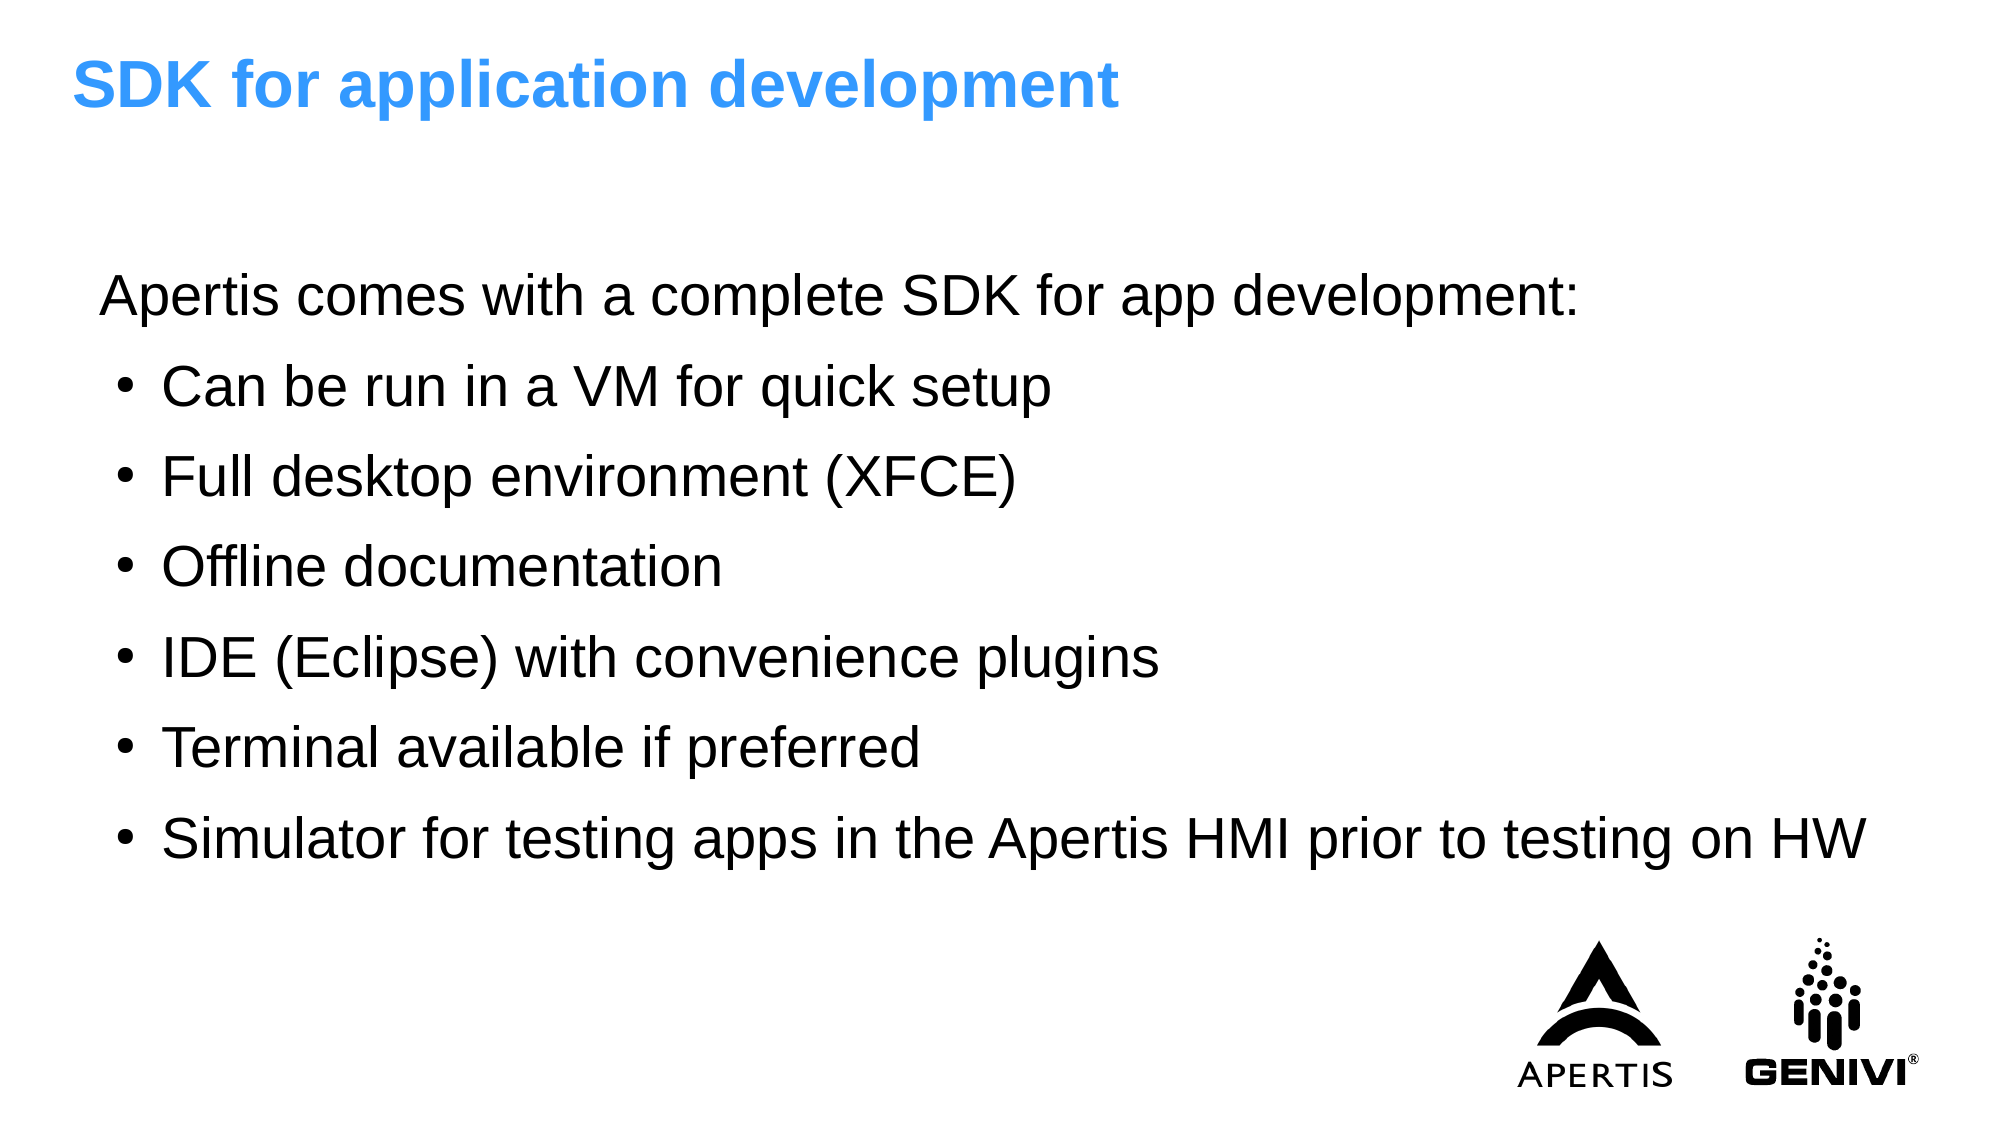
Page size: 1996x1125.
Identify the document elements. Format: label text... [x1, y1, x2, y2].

title SDK for application development [71, 29, 1868, 139]
picture [1517, 940, 1672, 1087]
list Apertis comes with a complete SDK for app development: Can be run in a VM for quick setup Full desktop environment (XFCE) Offline documentation IDE (Eclipse) with convenience plugins Terminal available if preferred Simulator for testing apps in the Apertis HMI prior to testing on HW [99, 263, 1896, 916]
